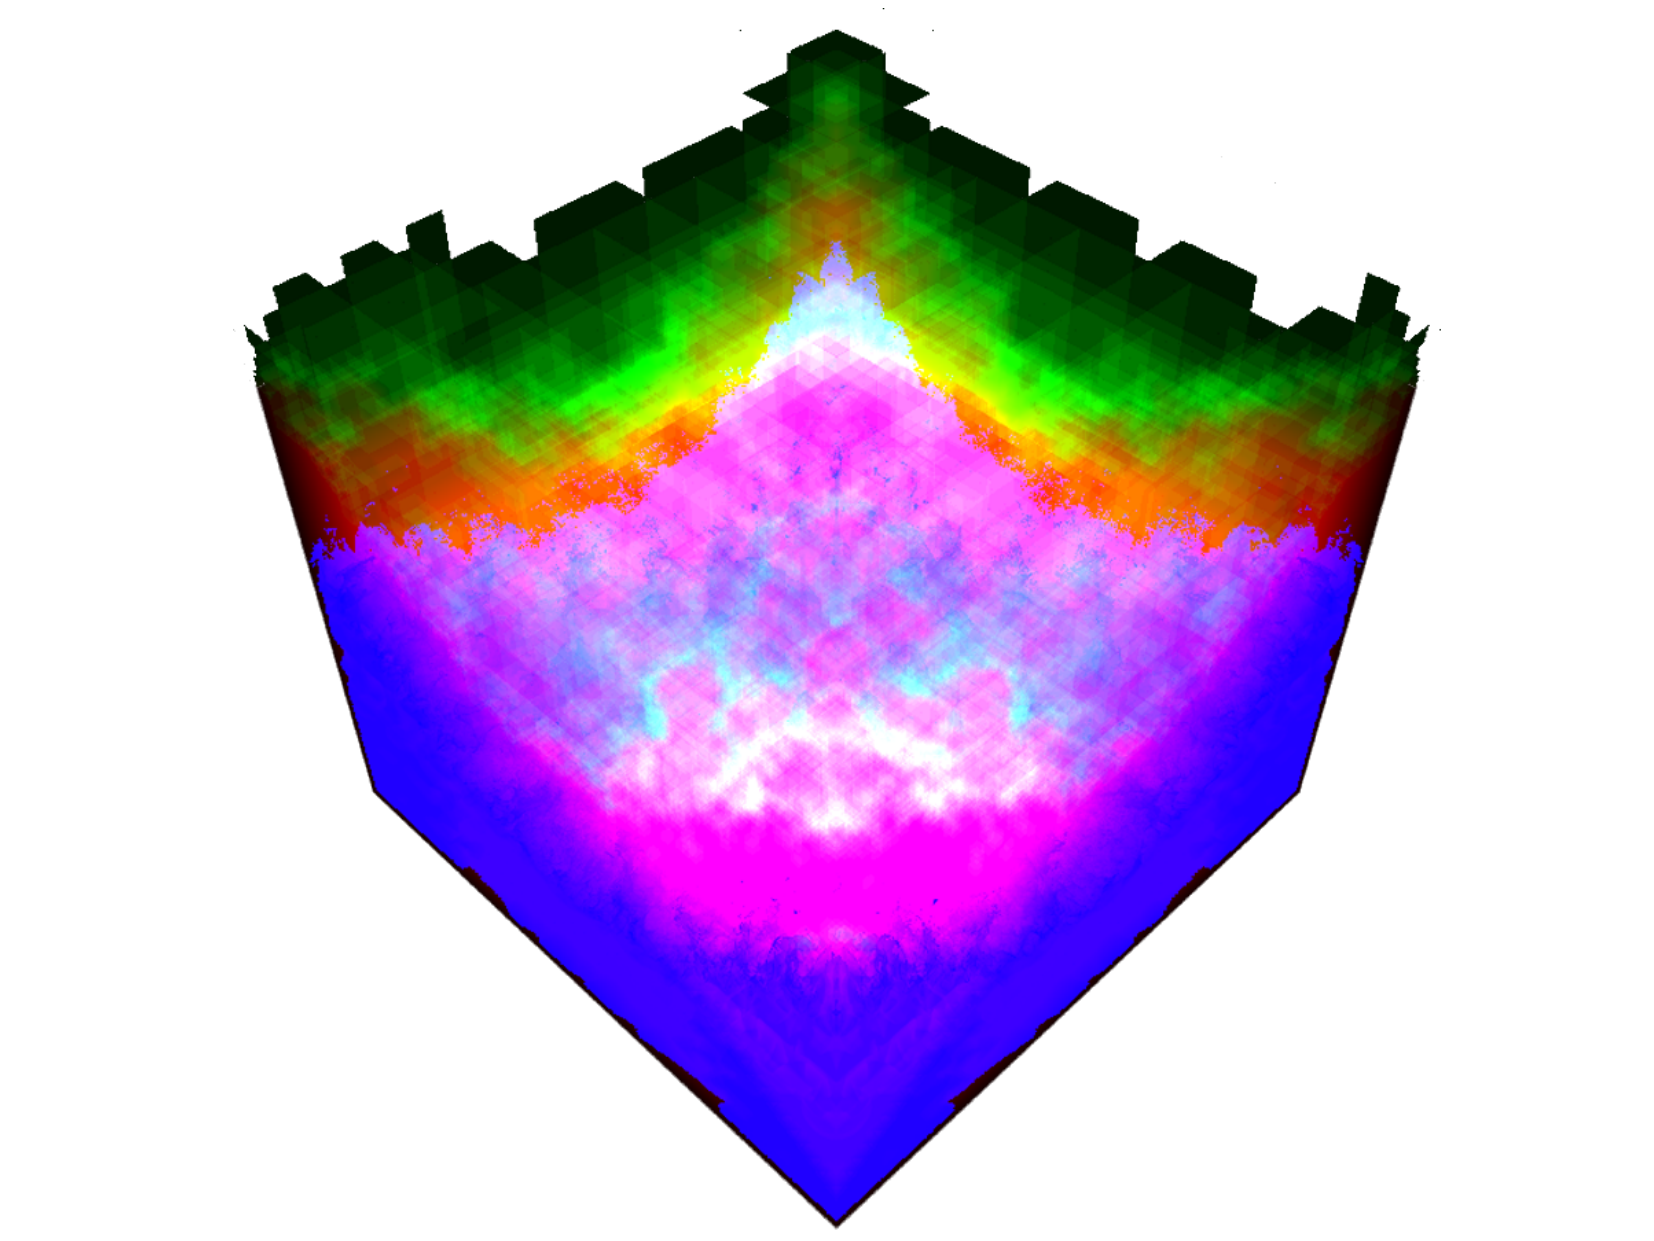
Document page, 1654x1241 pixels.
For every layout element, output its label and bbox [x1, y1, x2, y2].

picture [233, 8, 1441, 1231]
